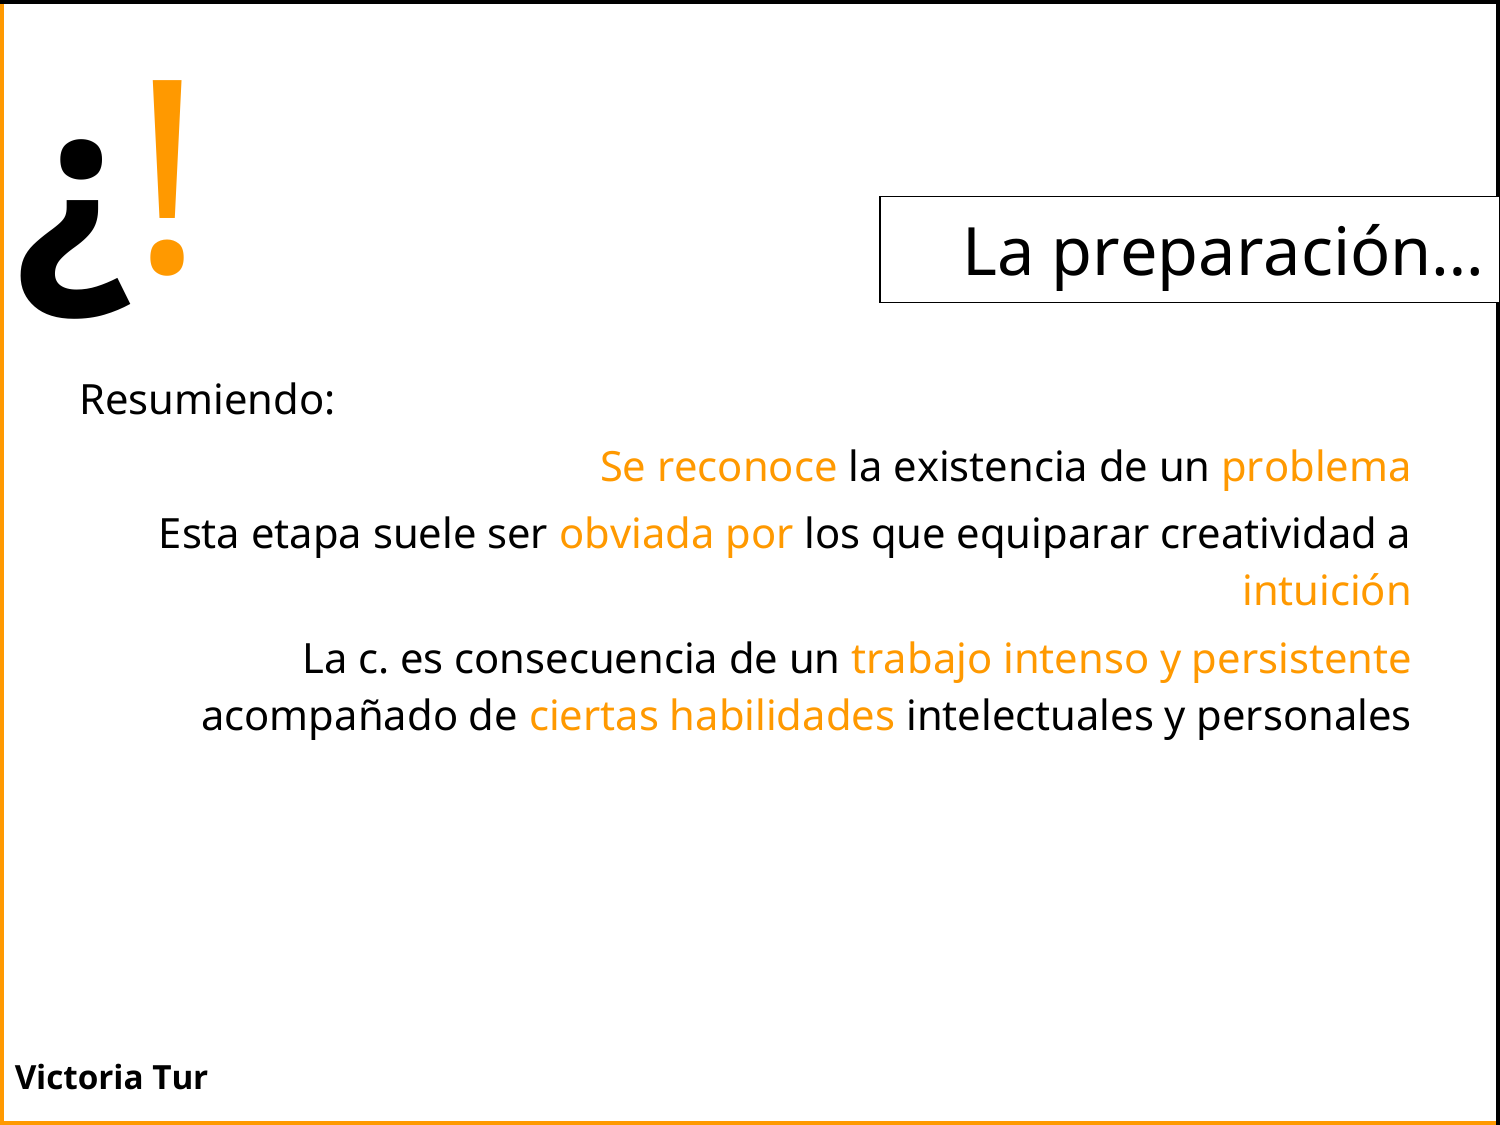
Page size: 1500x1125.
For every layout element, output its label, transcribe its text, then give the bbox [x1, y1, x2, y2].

list Resumiendo: Se reconoce la existencia de un problema Esta etapa suele ser obviada por los que equiparar creatividad a intuición La c. es consecuencia de un trabajo intenso y persistente acompañado de ciertas habilidades intelectuales y personales [64, 361, 1427, 998]
title La preparación… [879, 196, 1500, 303]
